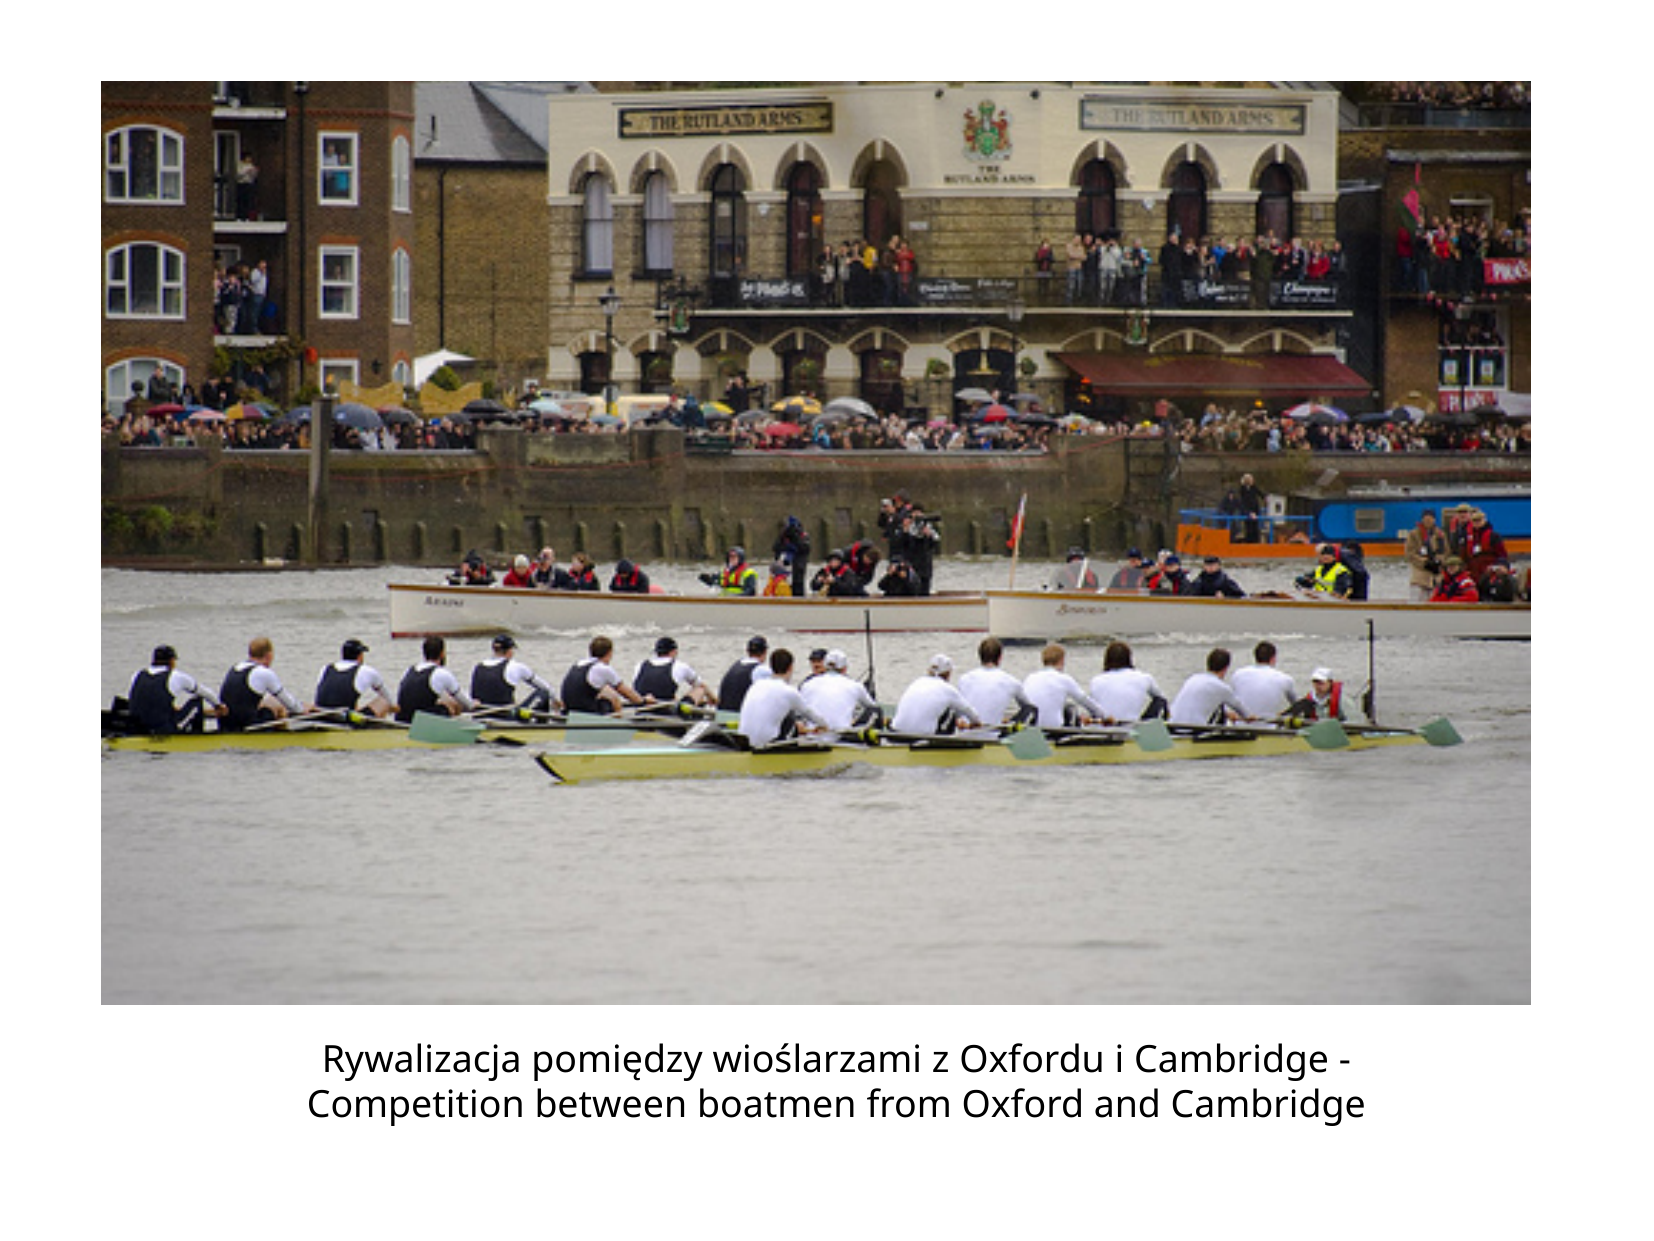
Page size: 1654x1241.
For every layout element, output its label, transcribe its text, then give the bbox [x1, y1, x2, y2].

text_box Rywalizacja pomiędzy wioślarzami z Oxfordu i Cambridge - Competition between boatmen from Oxford and Cambridge [212, 1027, 1462, 1134]
picture [101, 81, 1531, 1005]
